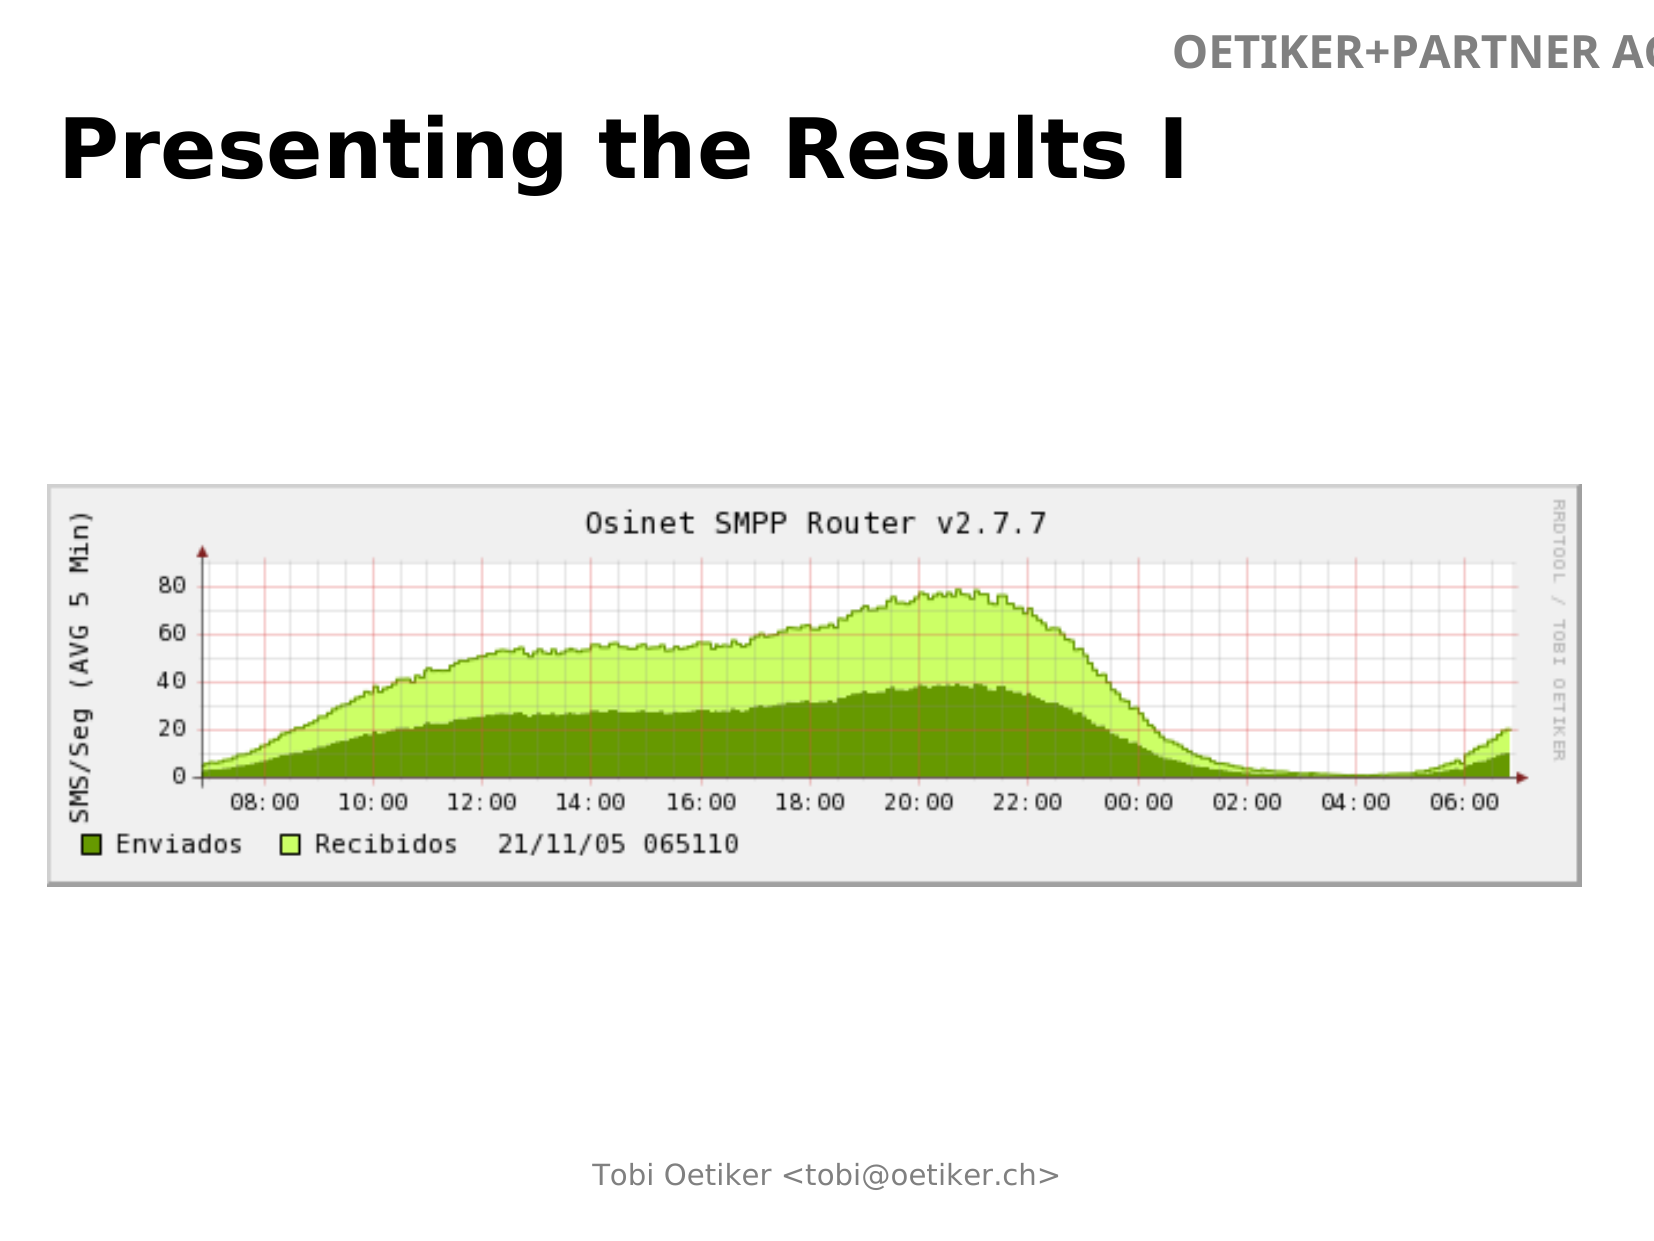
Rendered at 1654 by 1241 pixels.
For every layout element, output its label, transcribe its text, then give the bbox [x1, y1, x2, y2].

title Presenting the Results I [59, 75, 1607, 225]
picture [47, 484, 1582, 887]
